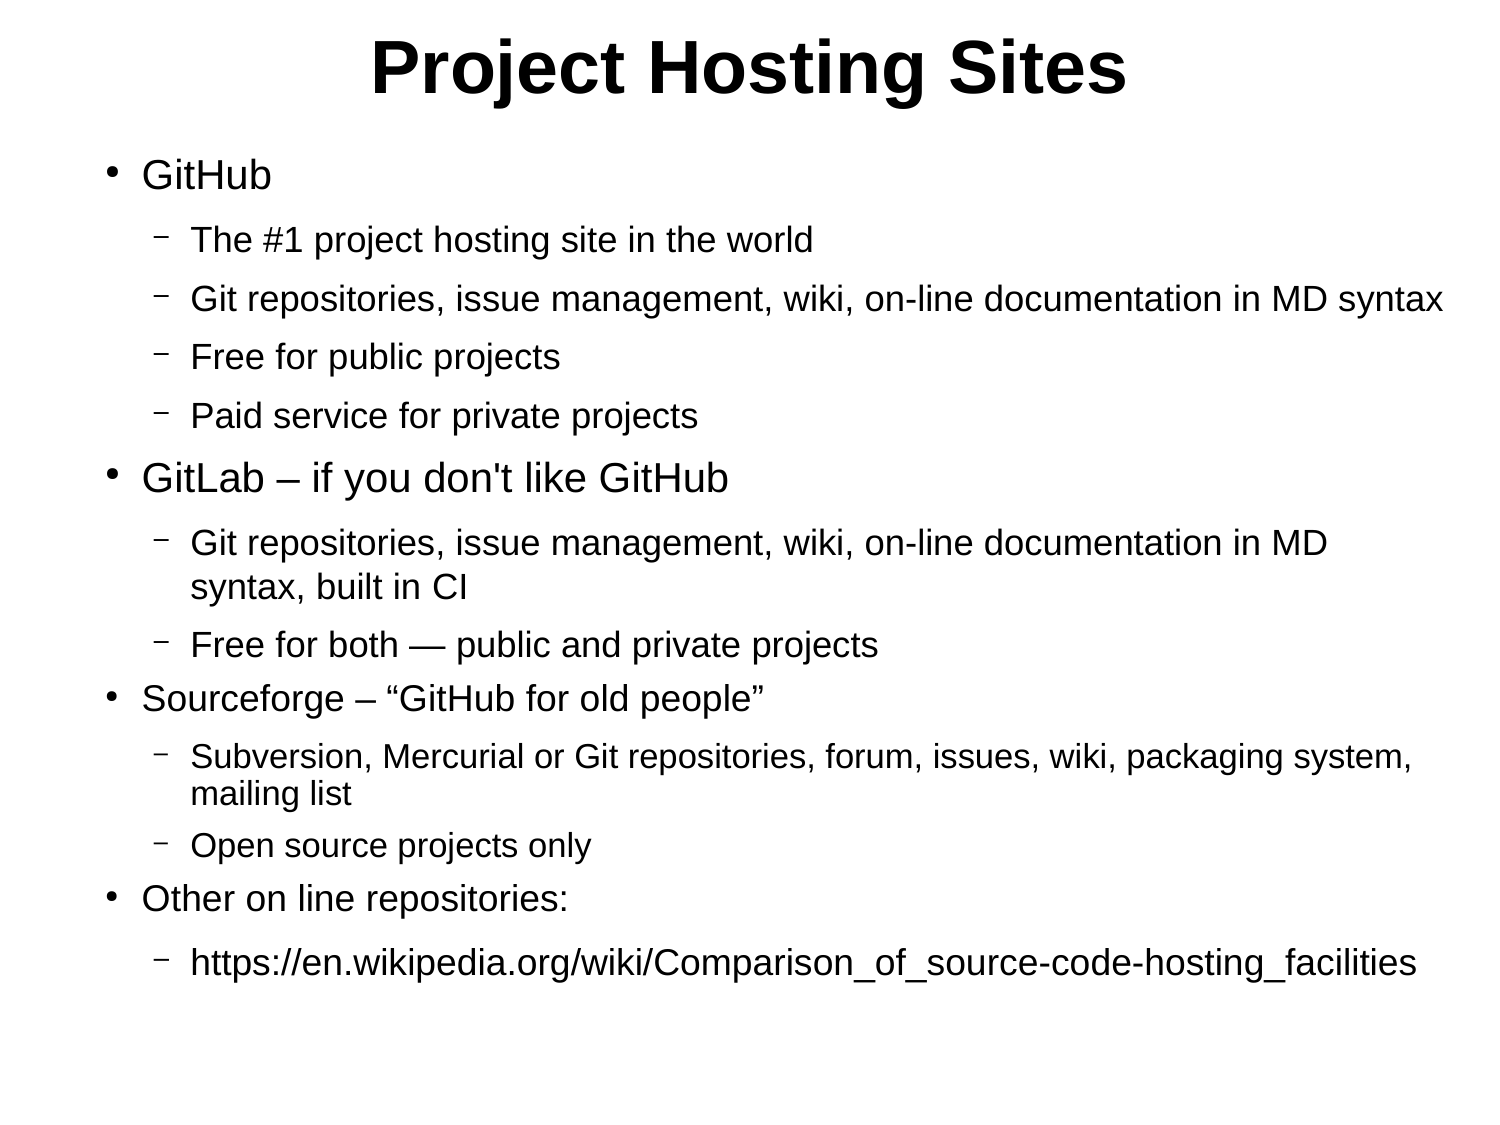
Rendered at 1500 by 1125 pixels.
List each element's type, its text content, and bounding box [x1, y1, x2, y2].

title Project Hosting Sites [75, 9, 1425, 119]
list GitHub The #1 project hosting site in the world Git repositories, issue management, wiki, on-line documentation in MD syntax Free for public projects Paid service for private projects GitLab – if you don't like GitHub Git repositories, issue management, wiki, on-line documentation in MD syntax, built in CI Free for both — public and private projects Sourceforge – “GitHub for old people” Subversion, Mercurial or Git repositories, forum, issues, wiki, packaging system, mailing list Open source projects only Other on line repositories: https://en.wikipedia.org/wiki/Comparison_of_source-code-hosting_facilities [75, 141, 1465, 1040]
